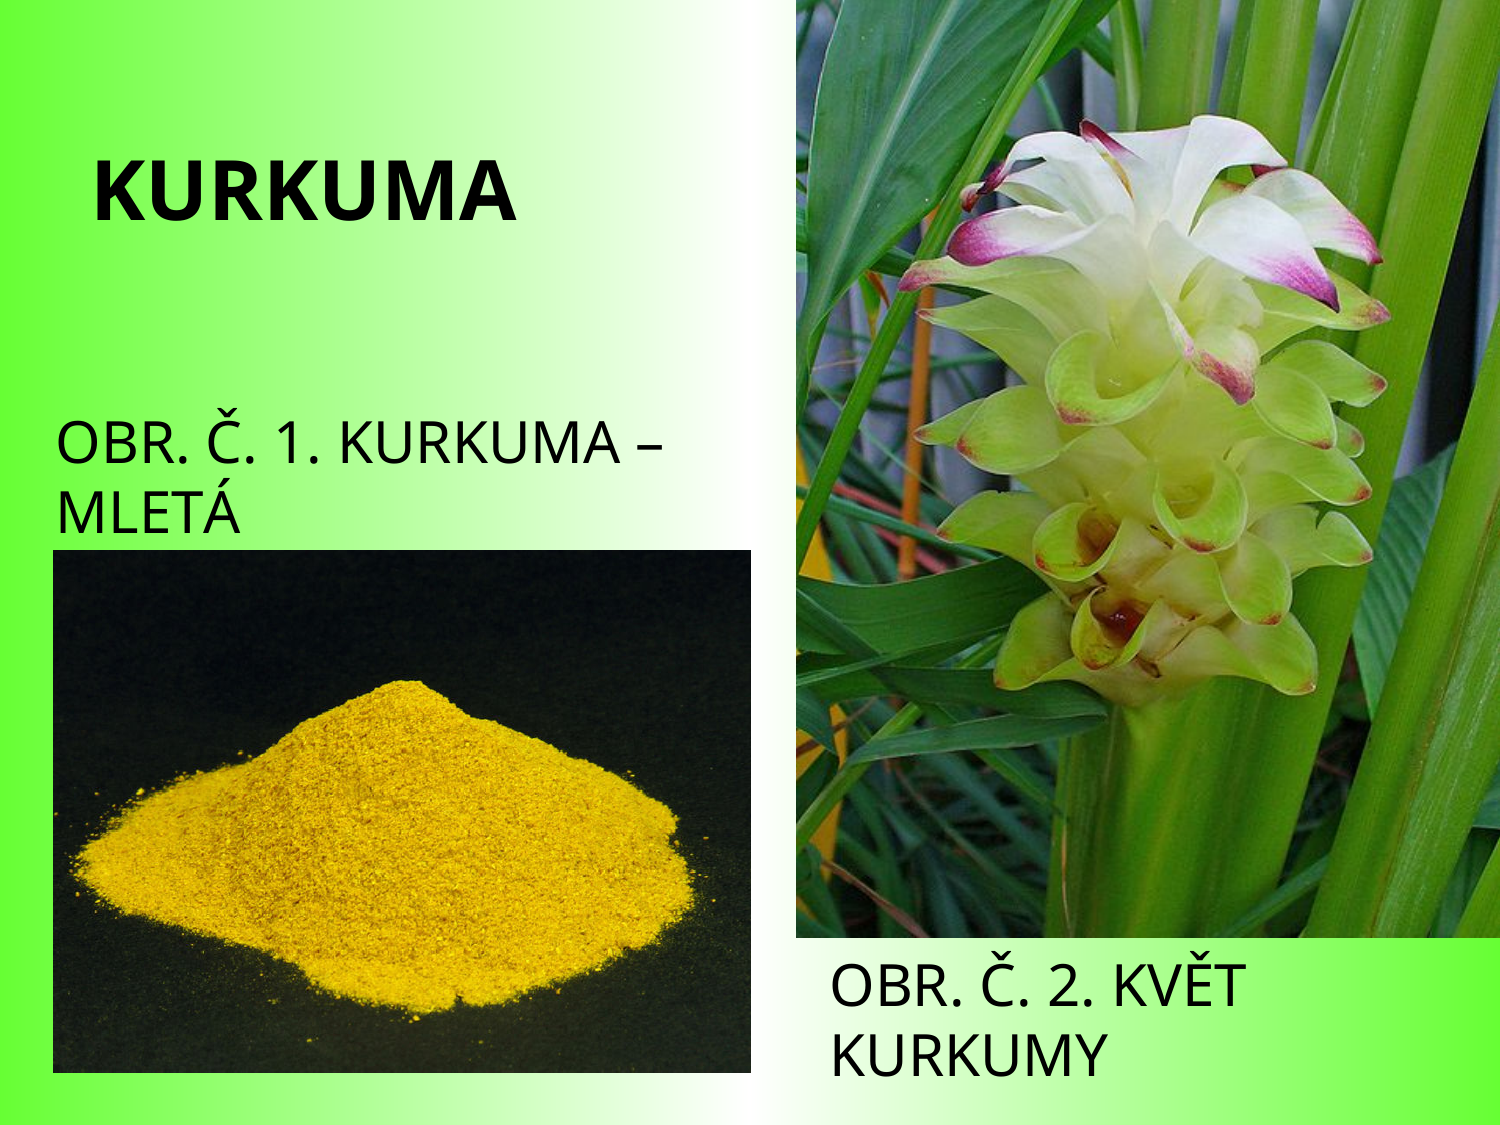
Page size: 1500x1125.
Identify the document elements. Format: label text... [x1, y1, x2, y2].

text_box OBR. Č. 2. KVĚT KURKUMY [814, 940, 1500, 1097]
text_box OBR. Č. 1. KURKUMA – MLETÁ [41, 397, 762, 553]
title KURKUMA [75, 75, 796, 301]
picture [796, 0, 1500, 938]
picture [53, 553, 751, 1073]
